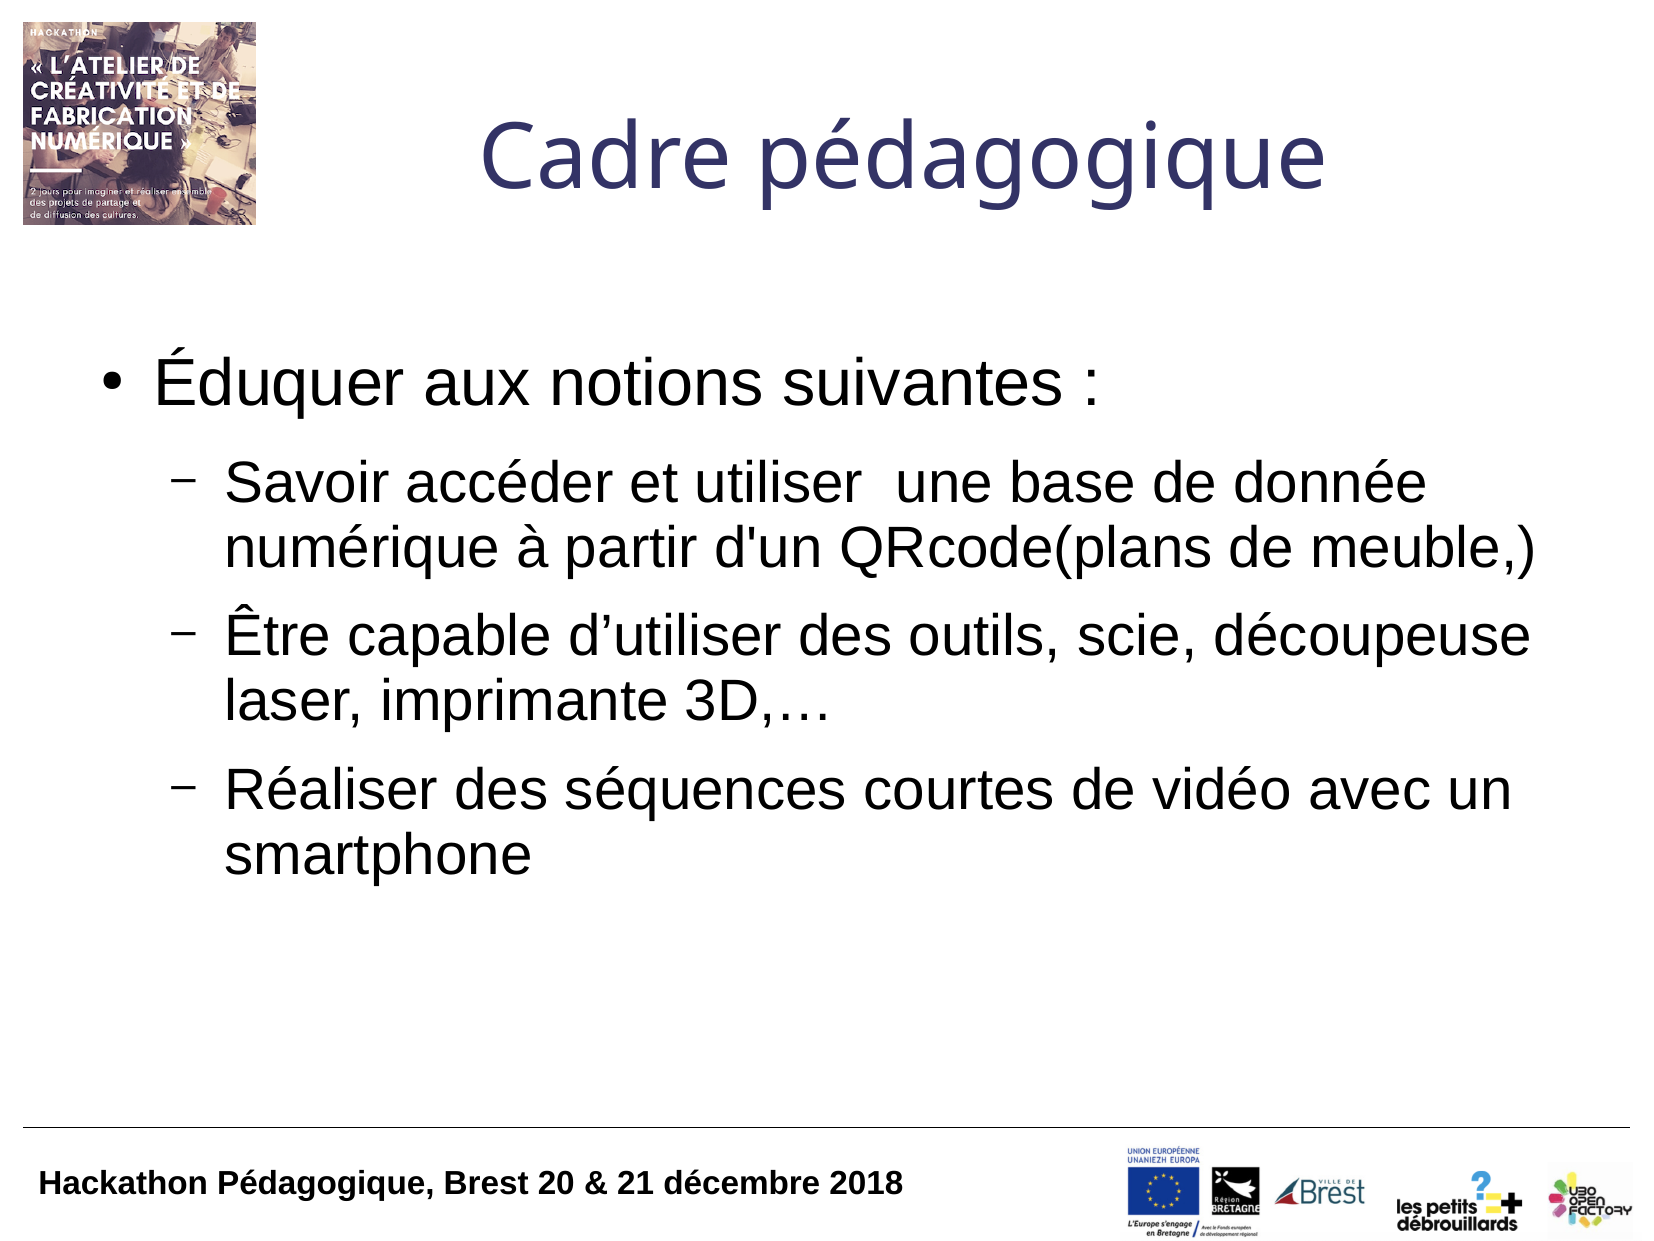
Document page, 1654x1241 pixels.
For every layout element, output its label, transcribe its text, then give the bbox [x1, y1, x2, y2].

list Éduquer aux notions suivantes : Savoir accéder et utiliser une base de donnée numérique à partir d'un QRcode(plans de meuble,) Être capable d’utiliser des outils, scie, découpeuse laser, imprimante 3D,… Réaliser des séquences courtes de vidéo avec un smartphone [82, 240, 1571, 1060]
picture [1120, 1137, 1642, 1241]
text_box Hackathon Pédagogique, Brest 20 & 21 décembre 2018 [23, 1157, 945, 1211]
title Cadre pédagogique [236, 49, 1571, 240]
picture [23, 22, 256, 225]
